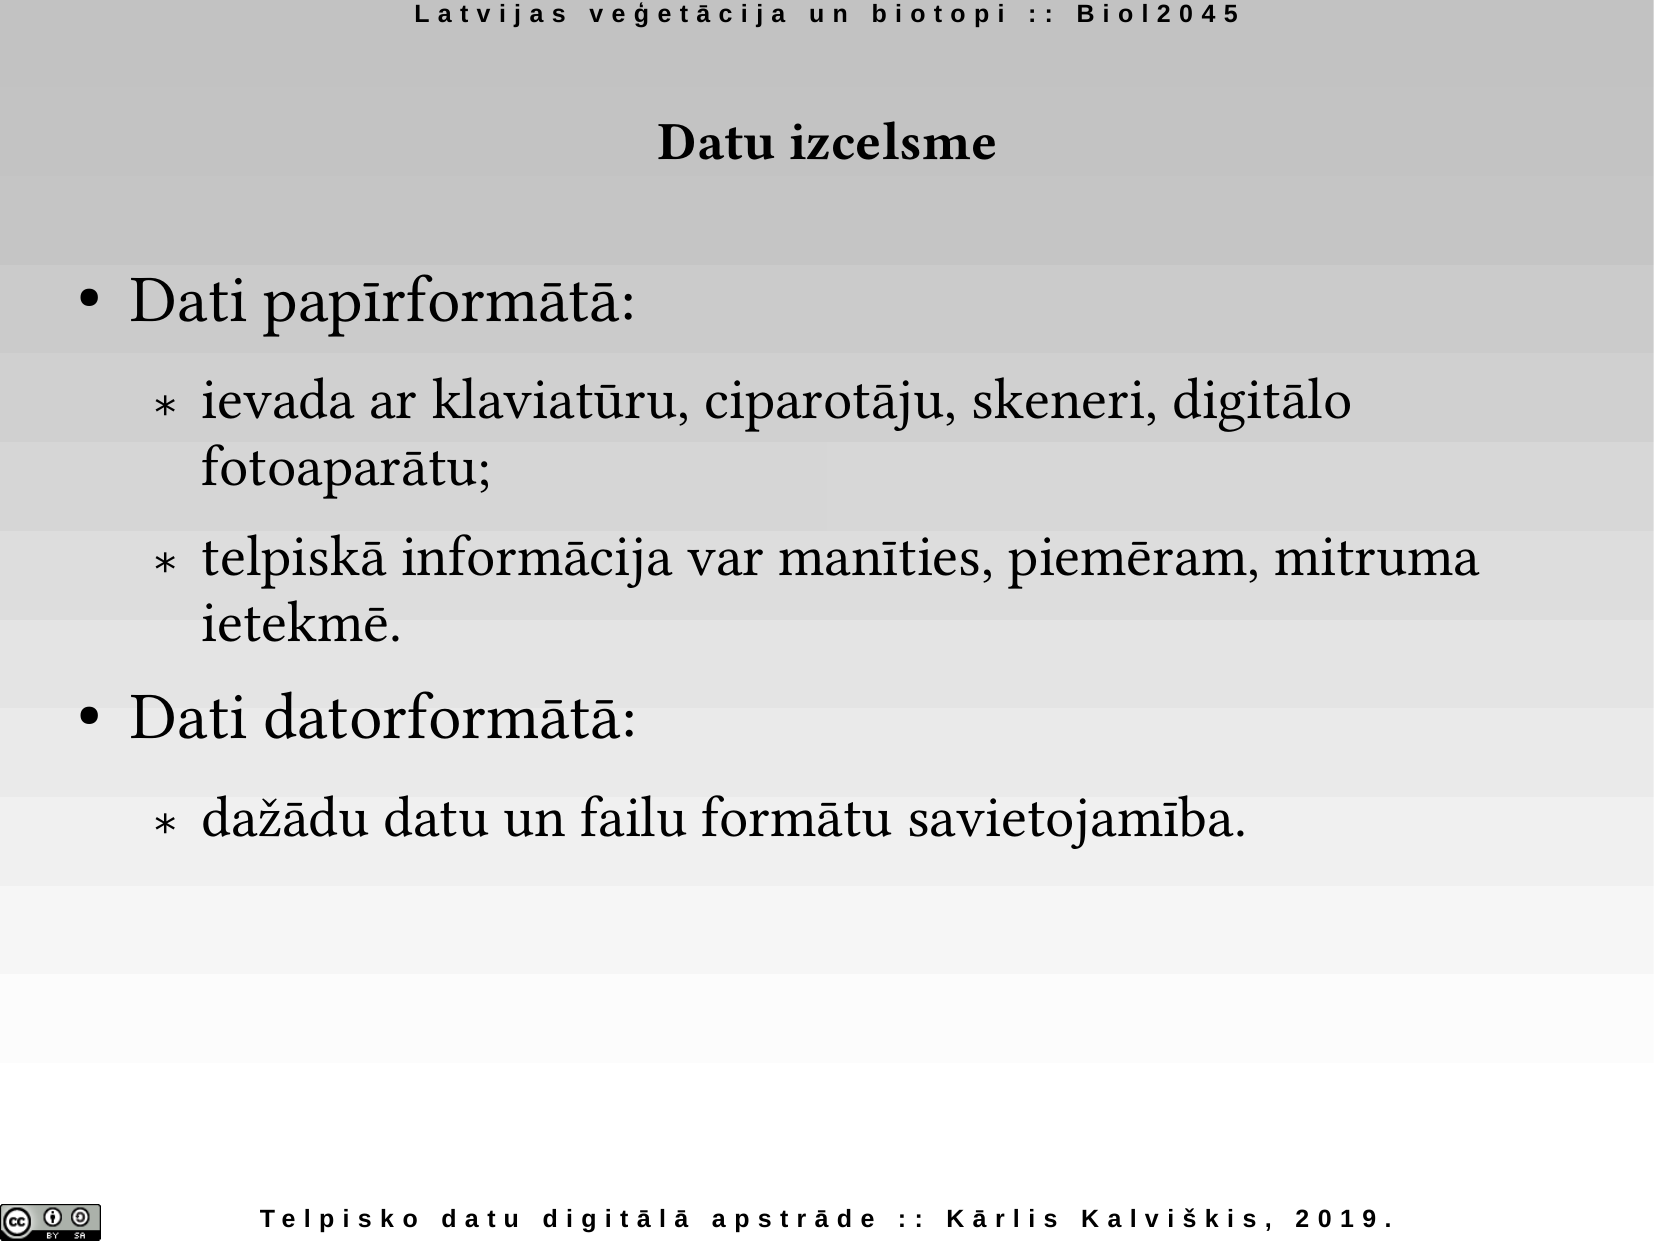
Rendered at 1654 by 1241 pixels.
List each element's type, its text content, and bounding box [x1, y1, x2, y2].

list Dati papīrformātā: ievada ar klaviatūru, ciparotāju, skeneri, digitālo fotoaparātu; telpiskā informācija var manīties, piemēram, mitruma ietekmē. Dati datorformātā: dažādu datu un failu formātu savietojamība. [59, 261, 1596, 1175]
title Datu izcelsme [59, 37, 1596, 246]
picture [0, 0, 1654, 1241]
